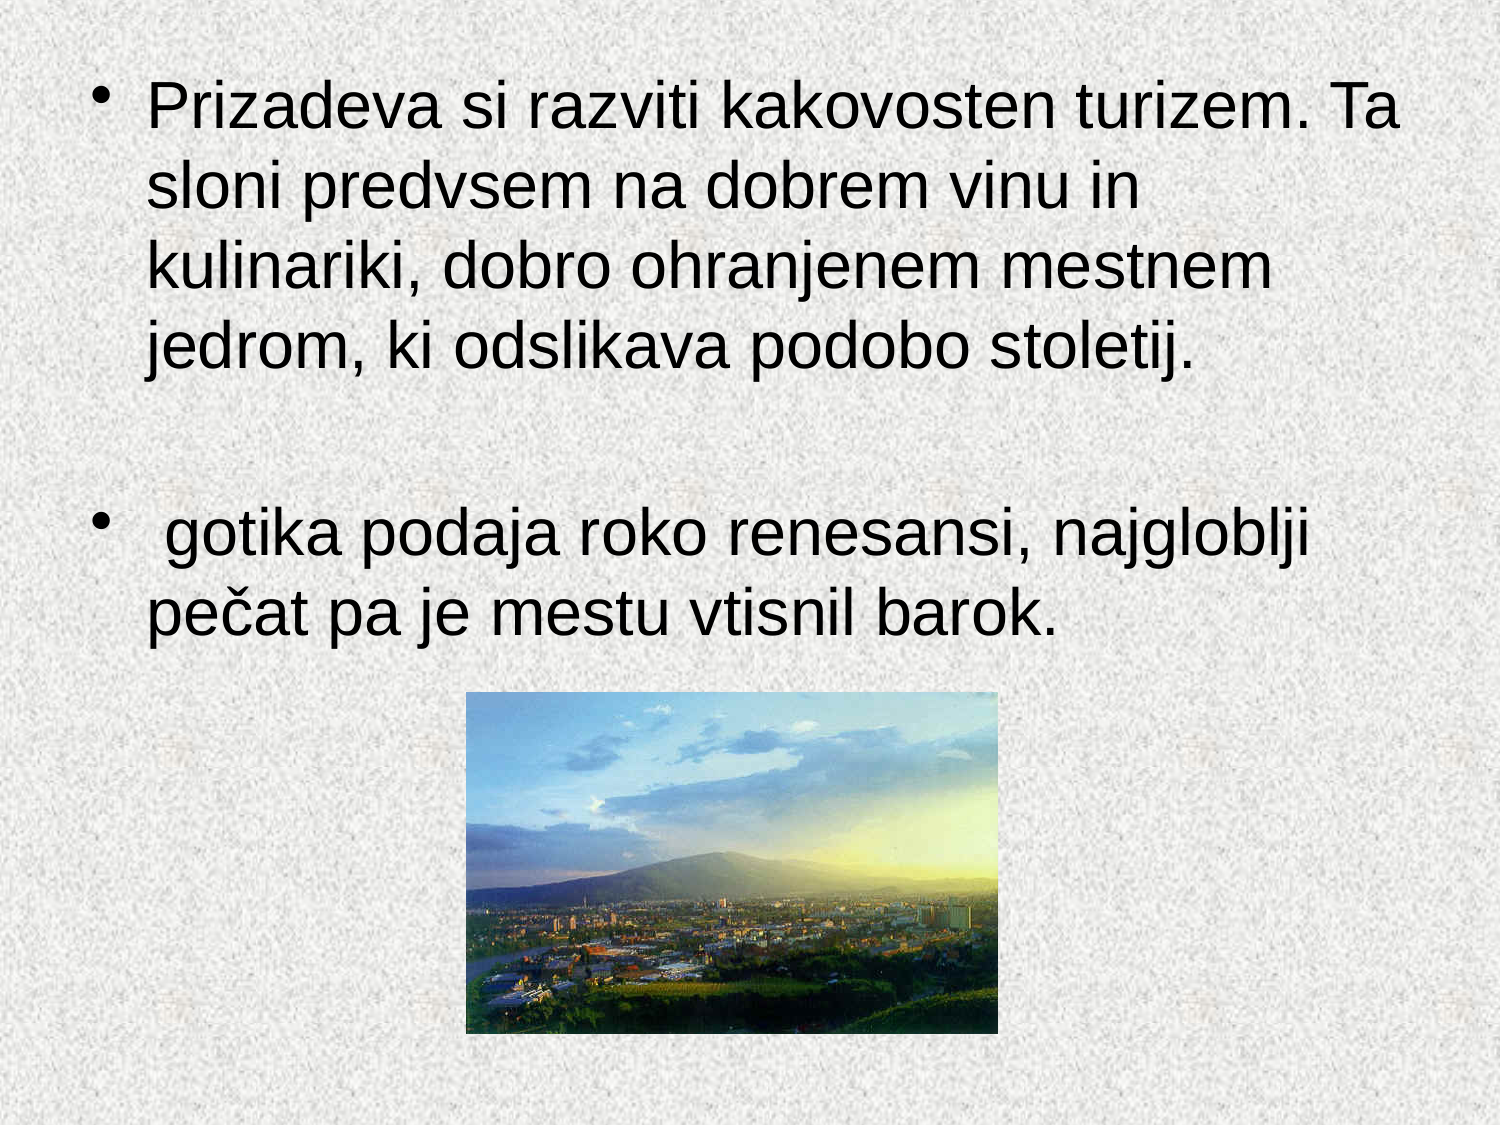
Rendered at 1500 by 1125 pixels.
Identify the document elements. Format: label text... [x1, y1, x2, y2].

picture [0, 0, 1500, 1125]
list Prizadeva si razviti kakovosten turizem. Ta sloni predvsem na dobrem vinu in kulinariki, dobro ohranjenem mestnem jedrom, ki odslikava podobo stoletij. gotika podaja roko renesansi, najgloblji pečat pa je mestu vtisnil barok. [75, 54, 1425, 1005]
